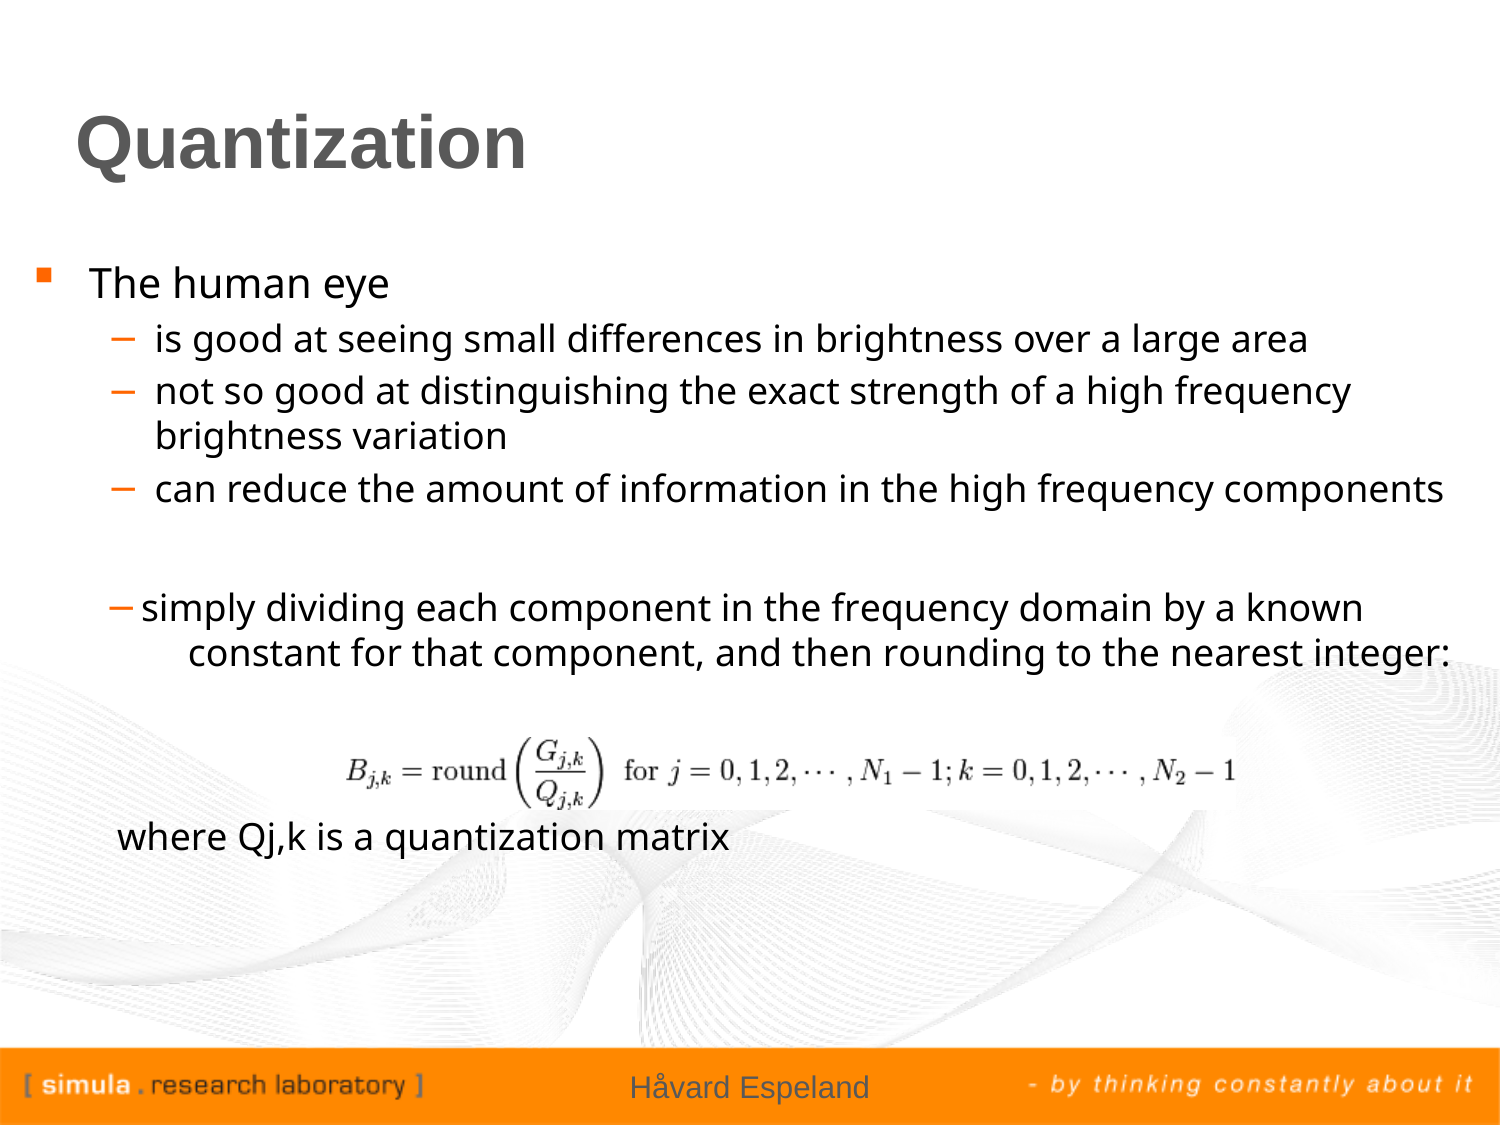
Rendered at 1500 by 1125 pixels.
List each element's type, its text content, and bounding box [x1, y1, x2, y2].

picture [0, 654, 1500, 1125]
title Quantization [75, 44, 1425, 233]
picture [345, 737, 1236, 810]
list The human eye is good at seeing small differences in brightness over a large area not so good at distinguishing the exact strength of a high frequency brightness variation can reduce the amount of information in the high frequency components [17, 249, 1500, 580]
text_box simply dividing each component in the frequency domain by a known constant for that component, and then rounding to the nearest integer: where Qj,k is a quantization matrix [0, 576, 1481, 876]
